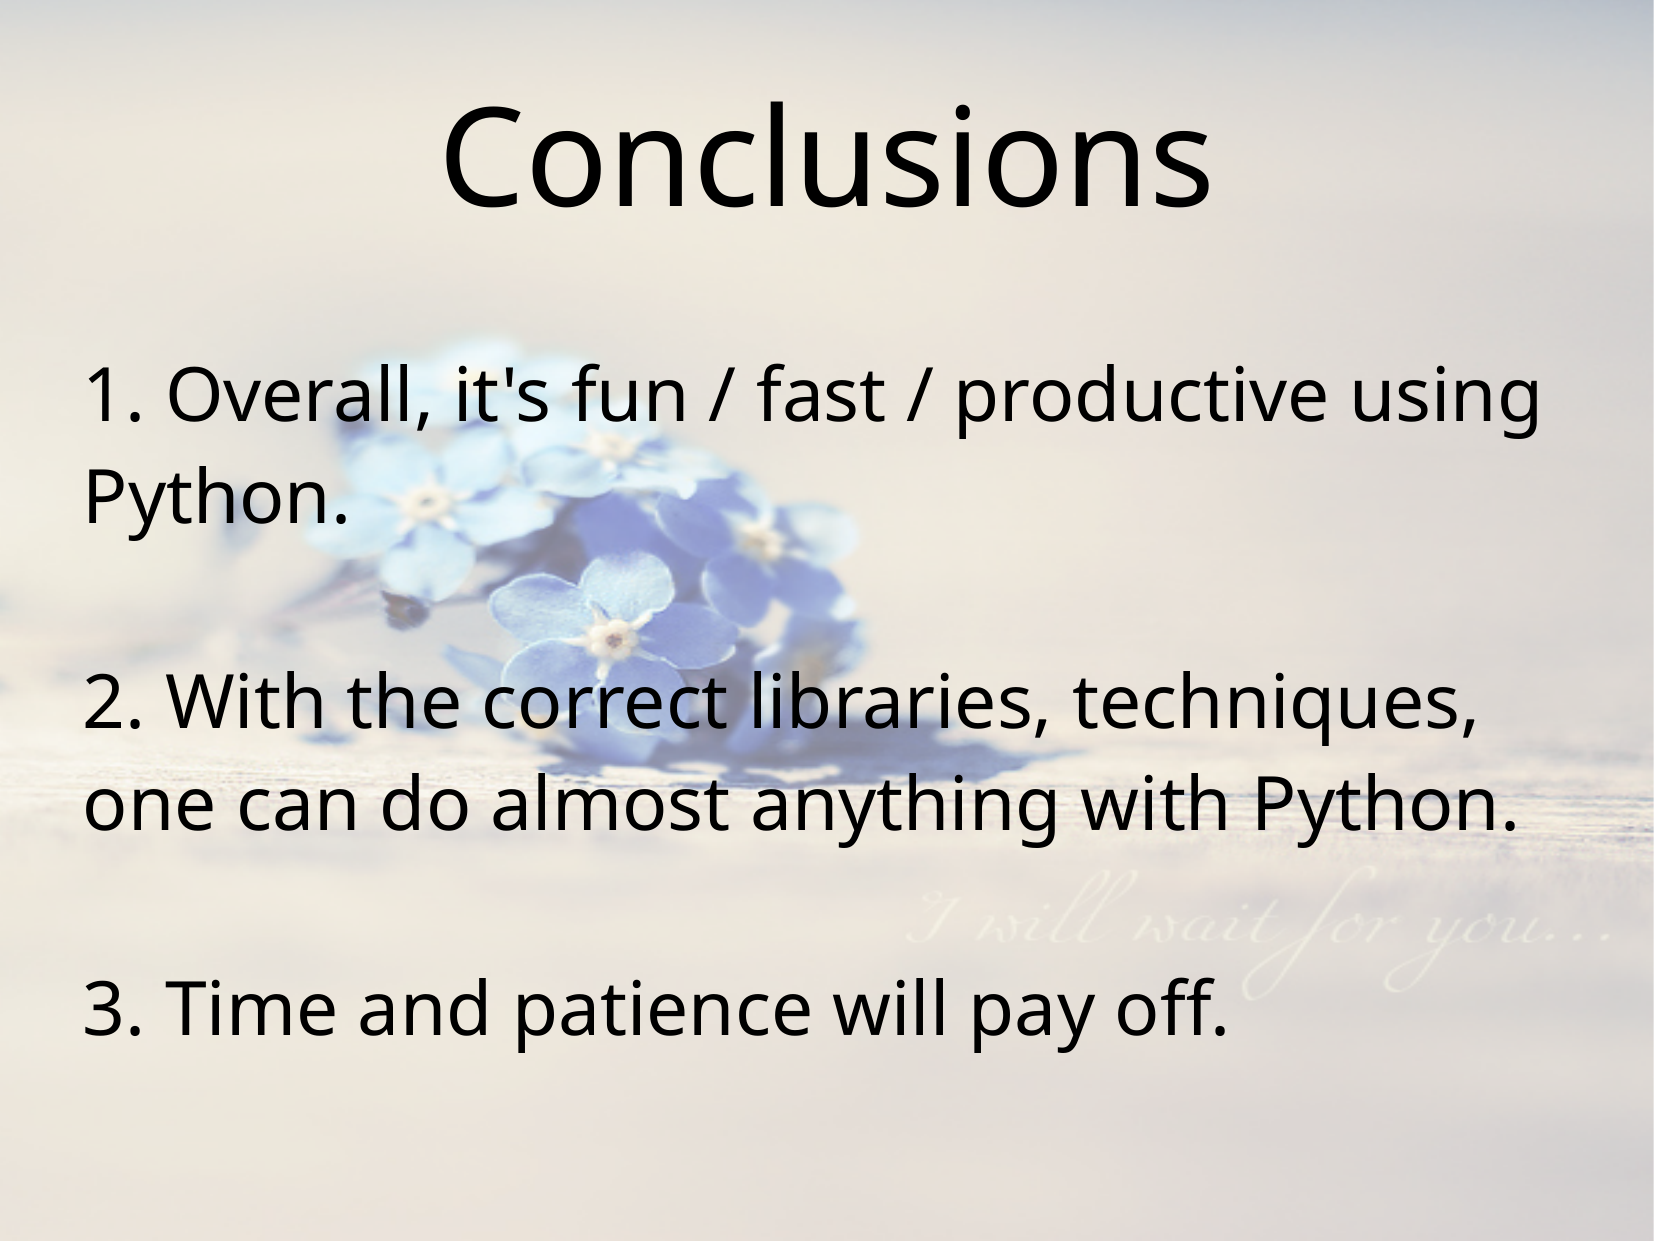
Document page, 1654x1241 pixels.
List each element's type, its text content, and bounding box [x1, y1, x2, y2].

title Conclusions [82, 56, 1571, 250]
picture [0, 0, 1654, 1241]
text_box 1. Overall, it's fun / fast / productive using Python. 2. With the correct libraries, techniques, one can do almost anything with Python. 3. Time and patience will pay off. [82, 297, 1571, 1102]
